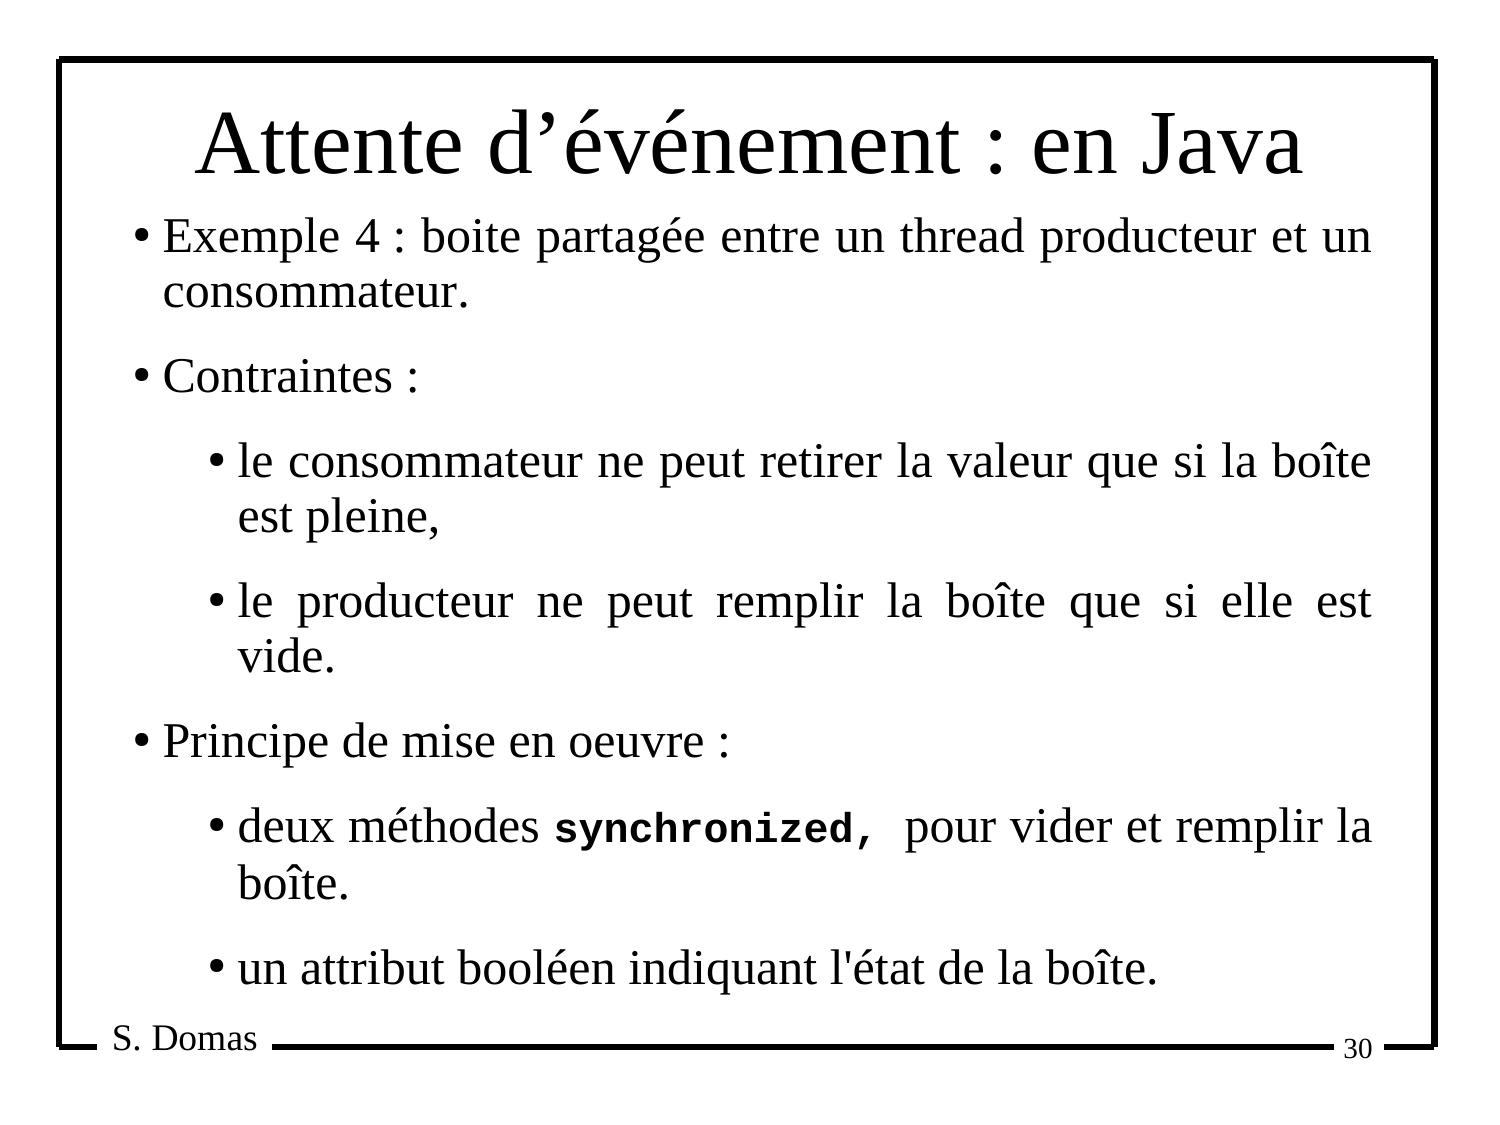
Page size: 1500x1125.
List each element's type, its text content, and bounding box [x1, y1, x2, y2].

text_box S. Domas [97, 1009, 273, 1067]
text_box Exemple 4 : boite partagée entre un thread producteur et un consommateur. Contraintes : le consommateur ne peut retirer la valeur que si la boîte est pleine, le producteur ne peut remplir la boîte que si elle est vide. Principe de mise en oeuvre : deux méthodes synchronized, pour vider et remplir la boîte. un attribut booléen indiquant l'état de la boîte. [118, 237, 1388, 1093]
title Attente d’événement : en Java [112, 48, 1388, 237]
